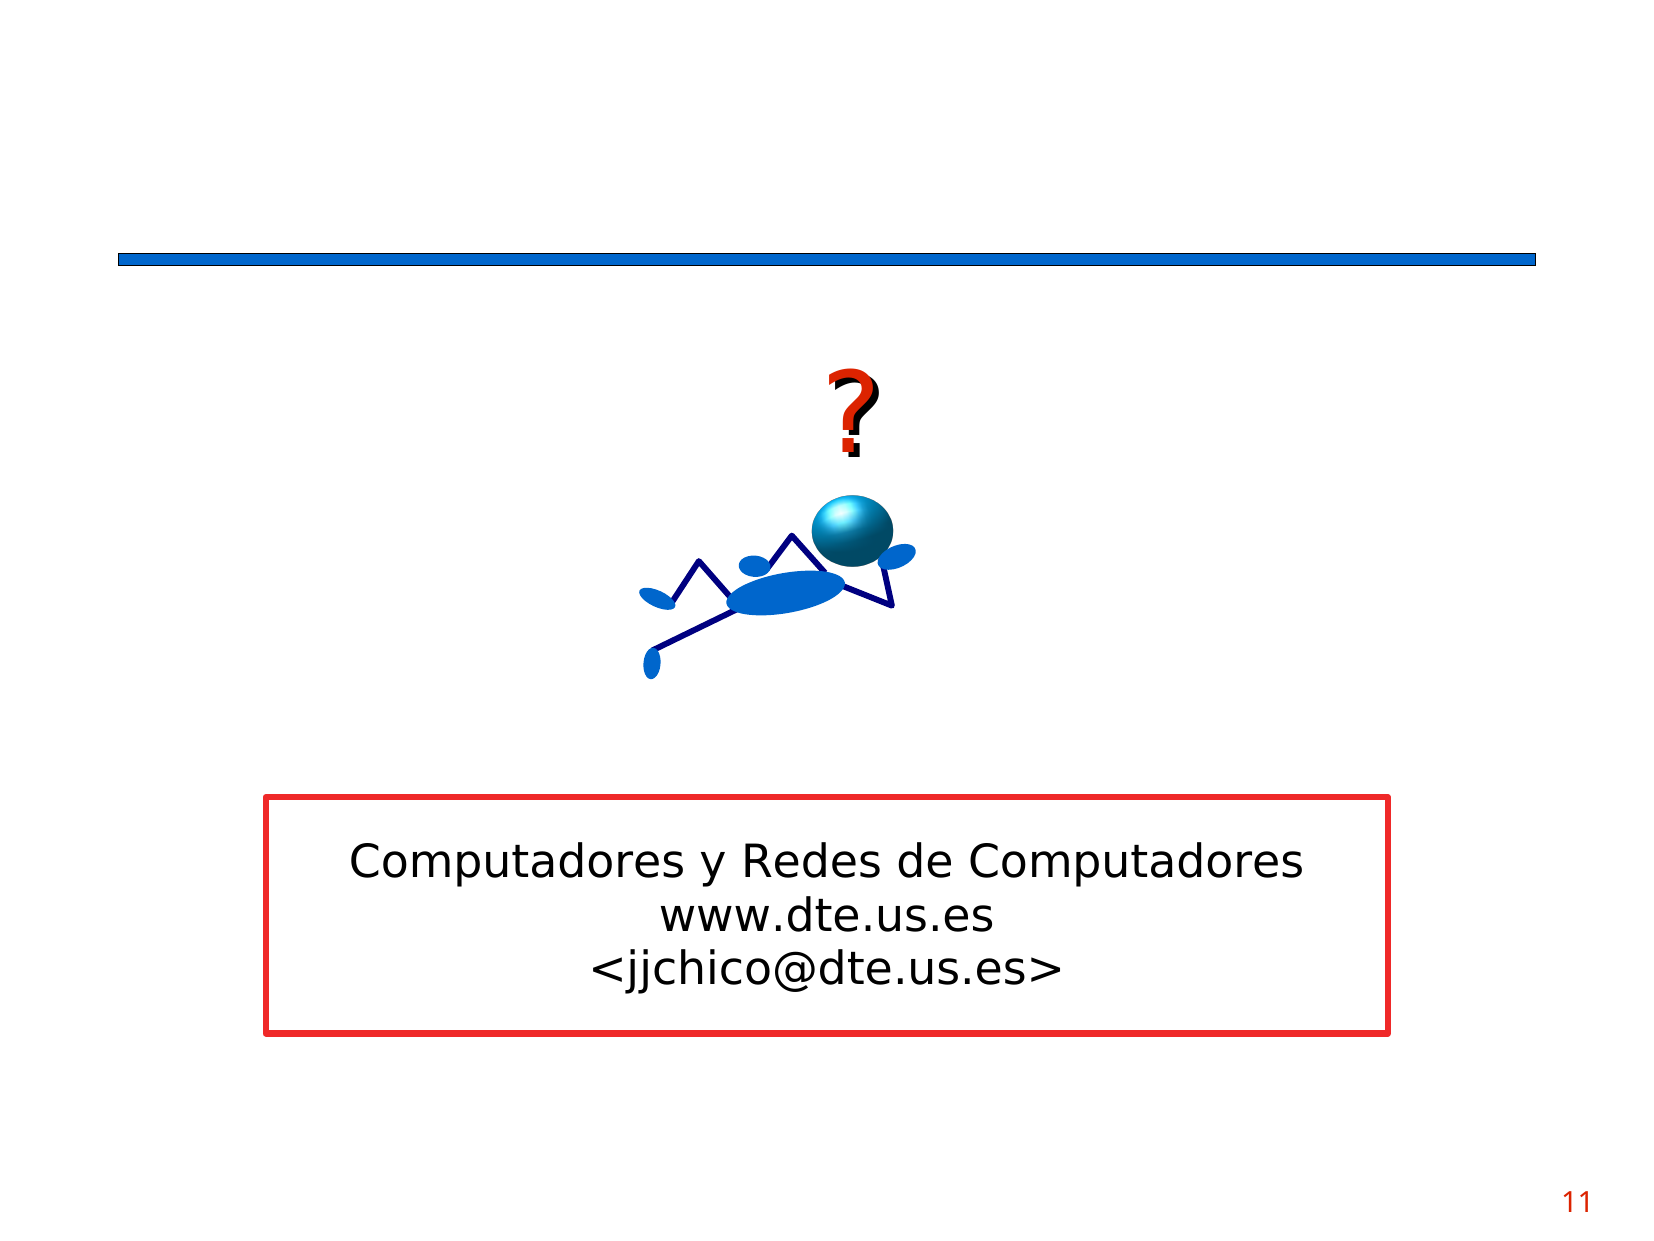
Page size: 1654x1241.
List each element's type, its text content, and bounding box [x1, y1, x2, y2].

text_box [726, 555, 845, 616]
text_box [877, 543, 916, 570]
text_box Computadores y Redes de Computadores www.dte.us.es <jjchico@dte.us.es> [265, 797, 1388, 1034]
text_box [643, 647, 661, 680]
title ? [779, 347, 924, 480]
text_box [639, 587, 676, 610]
